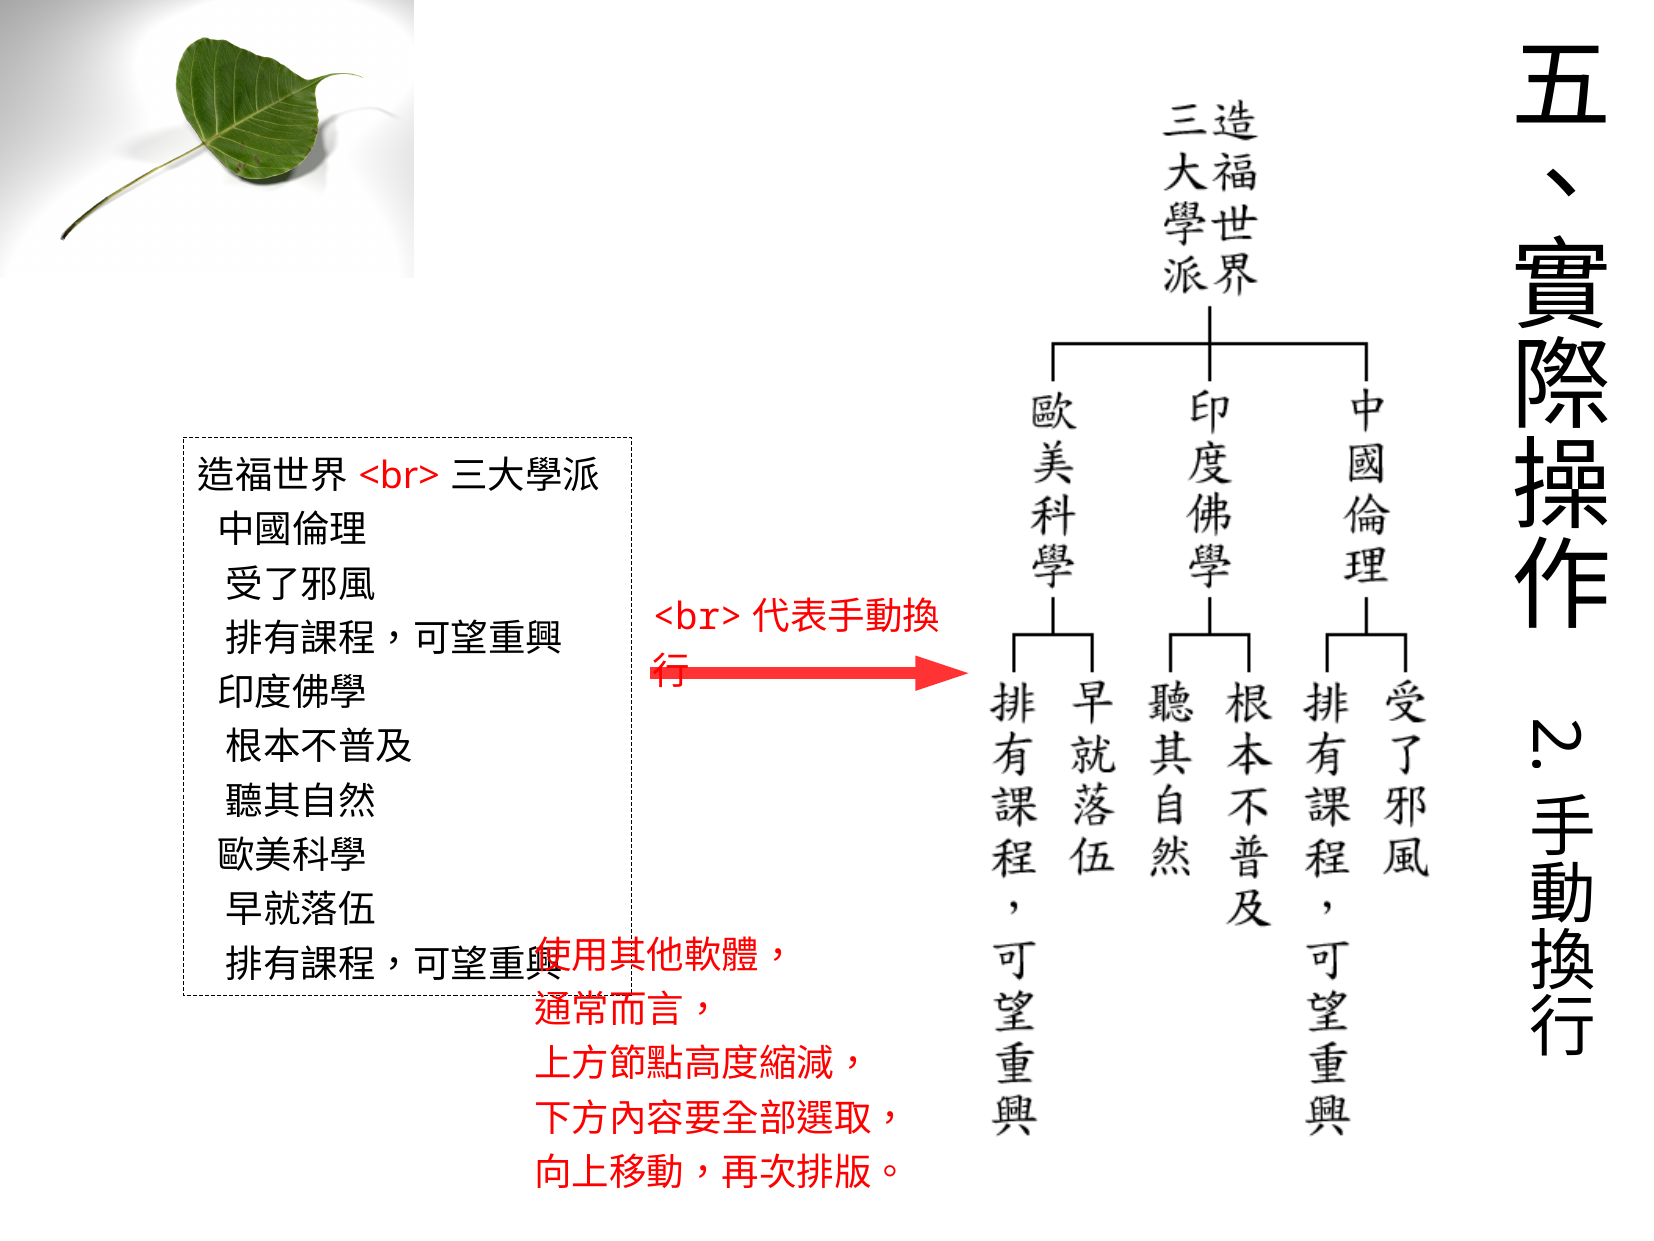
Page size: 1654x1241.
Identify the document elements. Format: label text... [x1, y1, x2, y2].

picture [0, 0, 414, 278]
text_box 2.手動換行 [1511, 702, 1619, 1075]
text_box 使用其他軟體， 通常而言， 上方節點高度縮減， 下方內容要全部選取，向上移動，再次排版。 [519, 917, 934, 1158]
text_box 五、實際操作 [1488, 17, 1642, 650]
text_box 造福世界<br>三大學派 中國倫理 受了邪風 排有課程，可望重興 印度佛學 根本不普及 聽其自然 歐美科學 早就落伍 排有課程，可望重興 [183, 437, 632, 903]
text_box <br>代表手動換行 [637, 578, 981, 656]
picture [975, 53, 1445, 1184]
